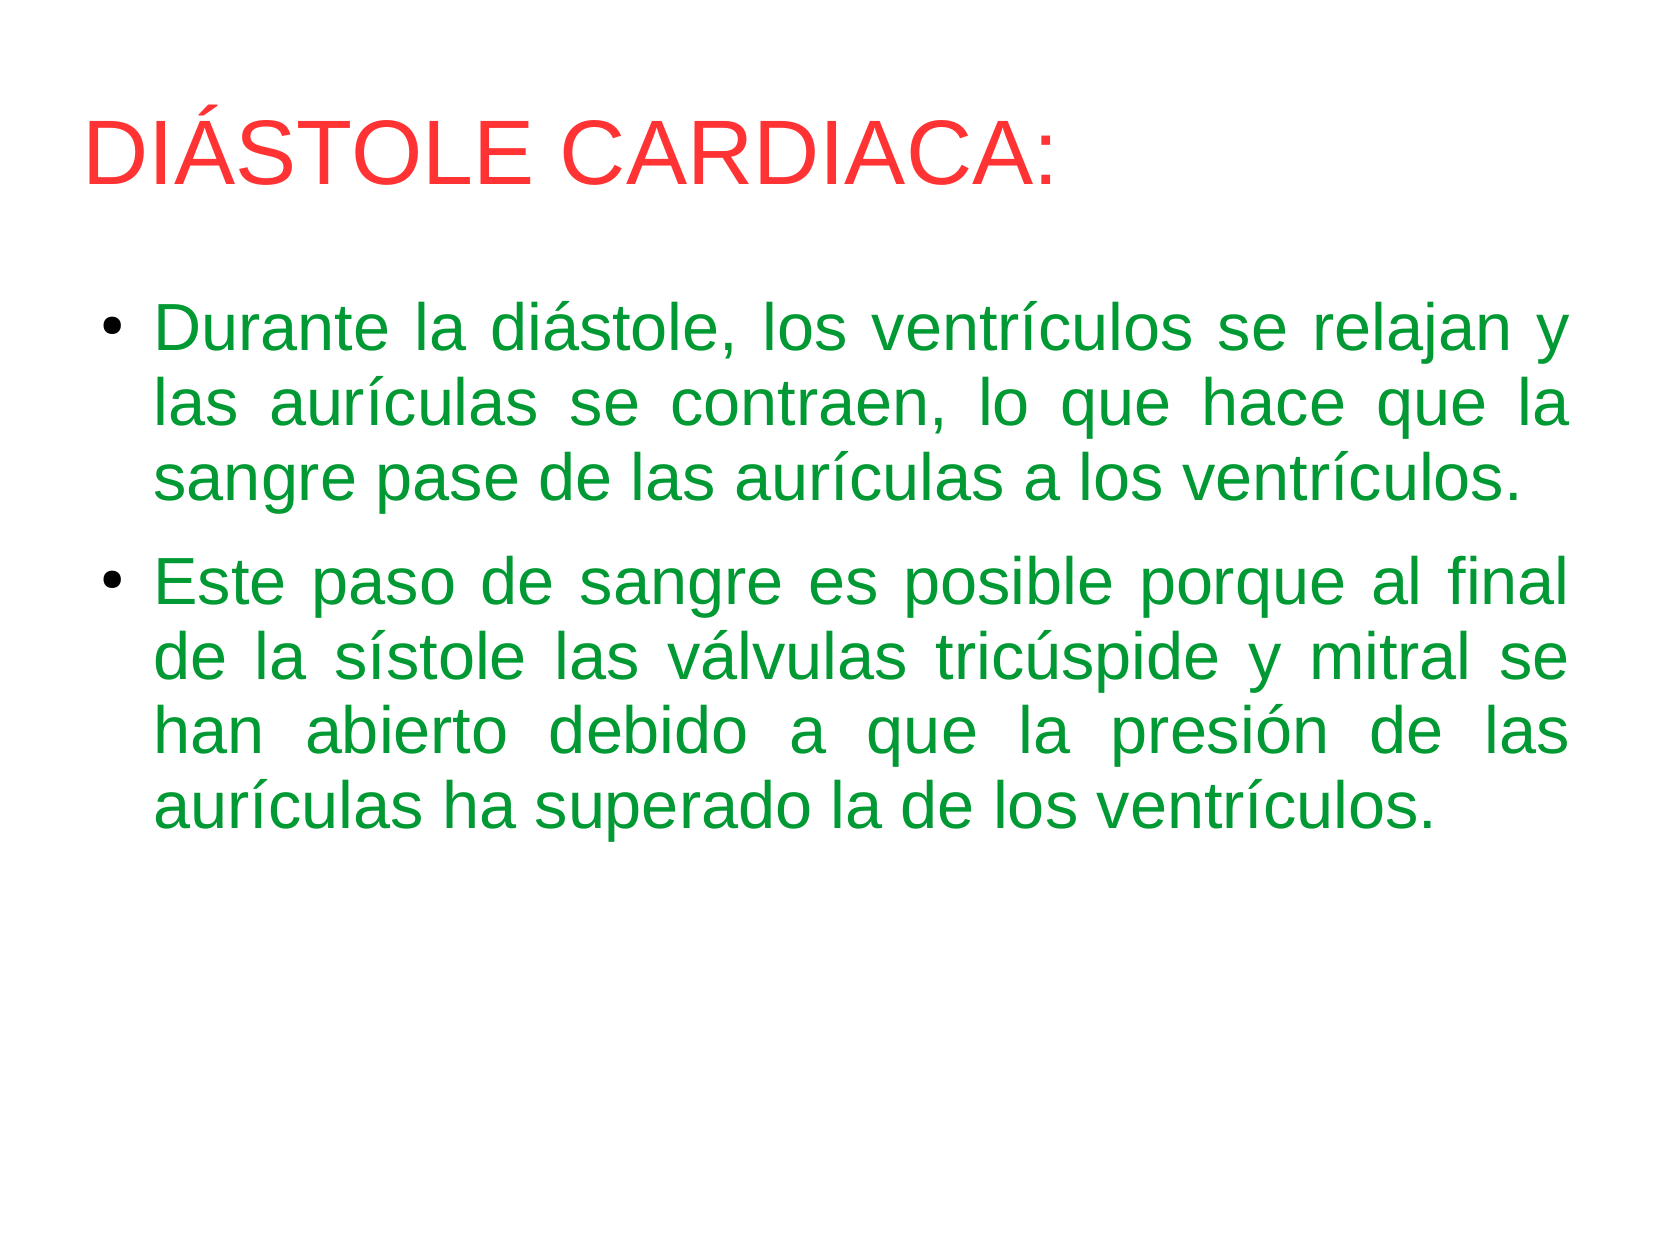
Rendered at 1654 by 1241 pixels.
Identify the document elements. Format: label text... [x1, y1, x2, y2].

title DIÁSTOLE CARDIACA: [82, 49, 1571, 257]
list Durante la diástole, los ventrículos se relajan y las aurículas se contraen, lo que hace que la sangre pase de las aurículas a los ventrículos. Este paso de sangre es posible porque al final de la sístole las válvulas tricúspide y mitral se han abierto debido a que la presión de las aurículas ha superado la de los ventrículos. [82, 290, 1571, 1010]
